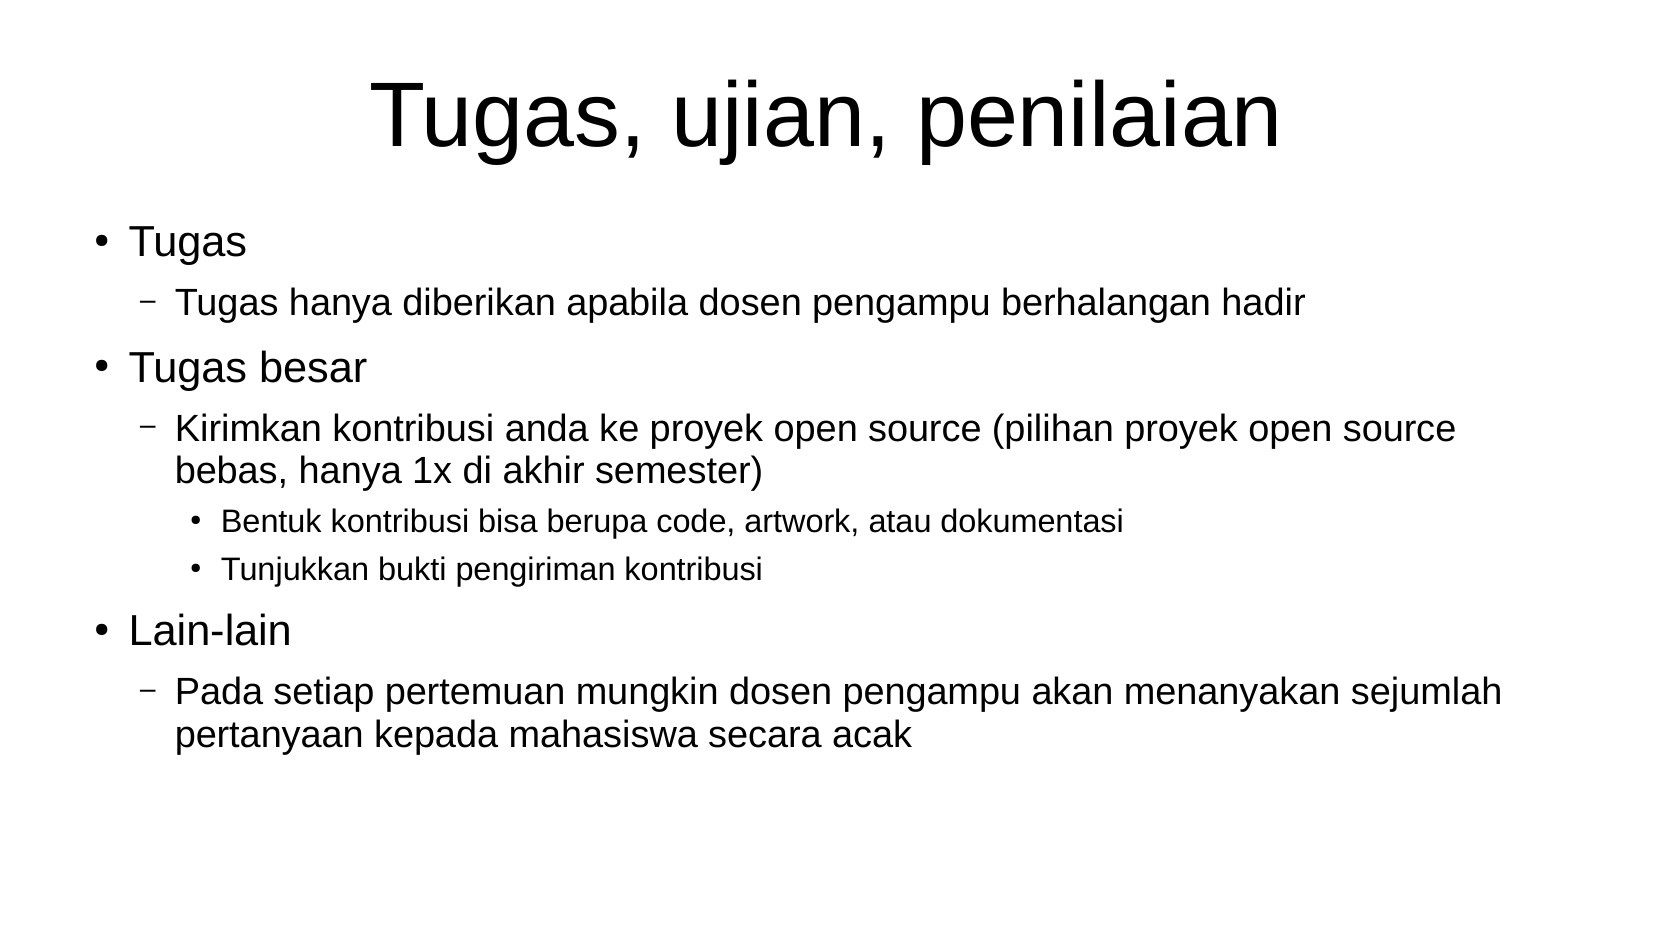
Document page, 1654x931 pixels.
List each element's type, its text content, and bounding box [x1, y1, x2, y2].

title Tugas, ujian, penilaian [82, 37, 1571, 193]
list Tugas Tugas hanya diberikan apabila dosen pengampu berhalangan hadir Tugas besar Kirimkan kontribusi anda ke proyek open source (pilihan proyek open source bebas, hanya 1x di akhir semester) Bentuk kontribusi bisa berupa code, artwork, atau dokumentasi Tunjukkan bukti pengiriman kontribusi Lain-lain Pada setiap pertemuan mungkin dosen pengampu akan menanyakan sejumlah pertanyaan kepada mahasiswa secara acak [82, 217, 1571, 758]
